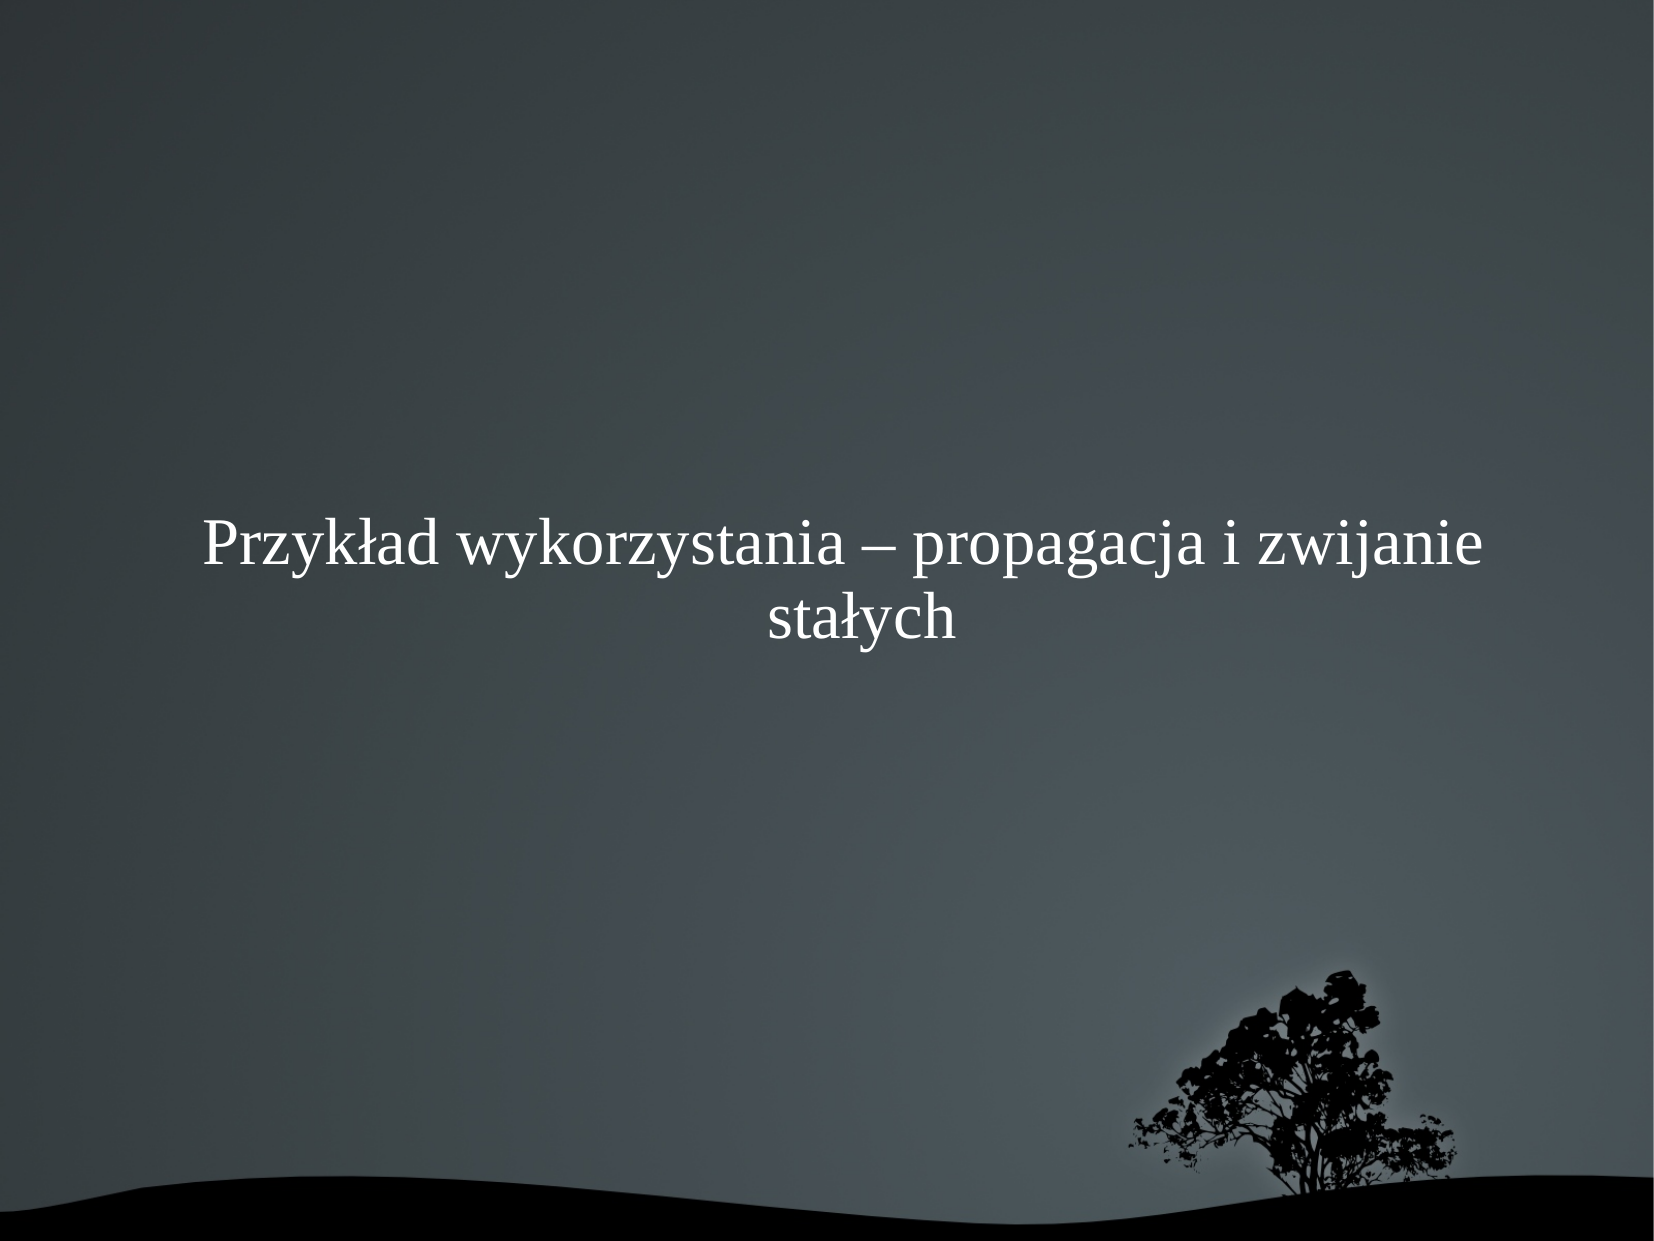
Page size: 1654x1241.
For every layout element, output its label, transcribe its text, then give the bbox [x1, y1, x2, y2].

picture [0, 0, 1654, 1241]
subtitle Przykład wykorzystania – propagacja i zwijanie stałych [82, 49, 1571, 1109]
